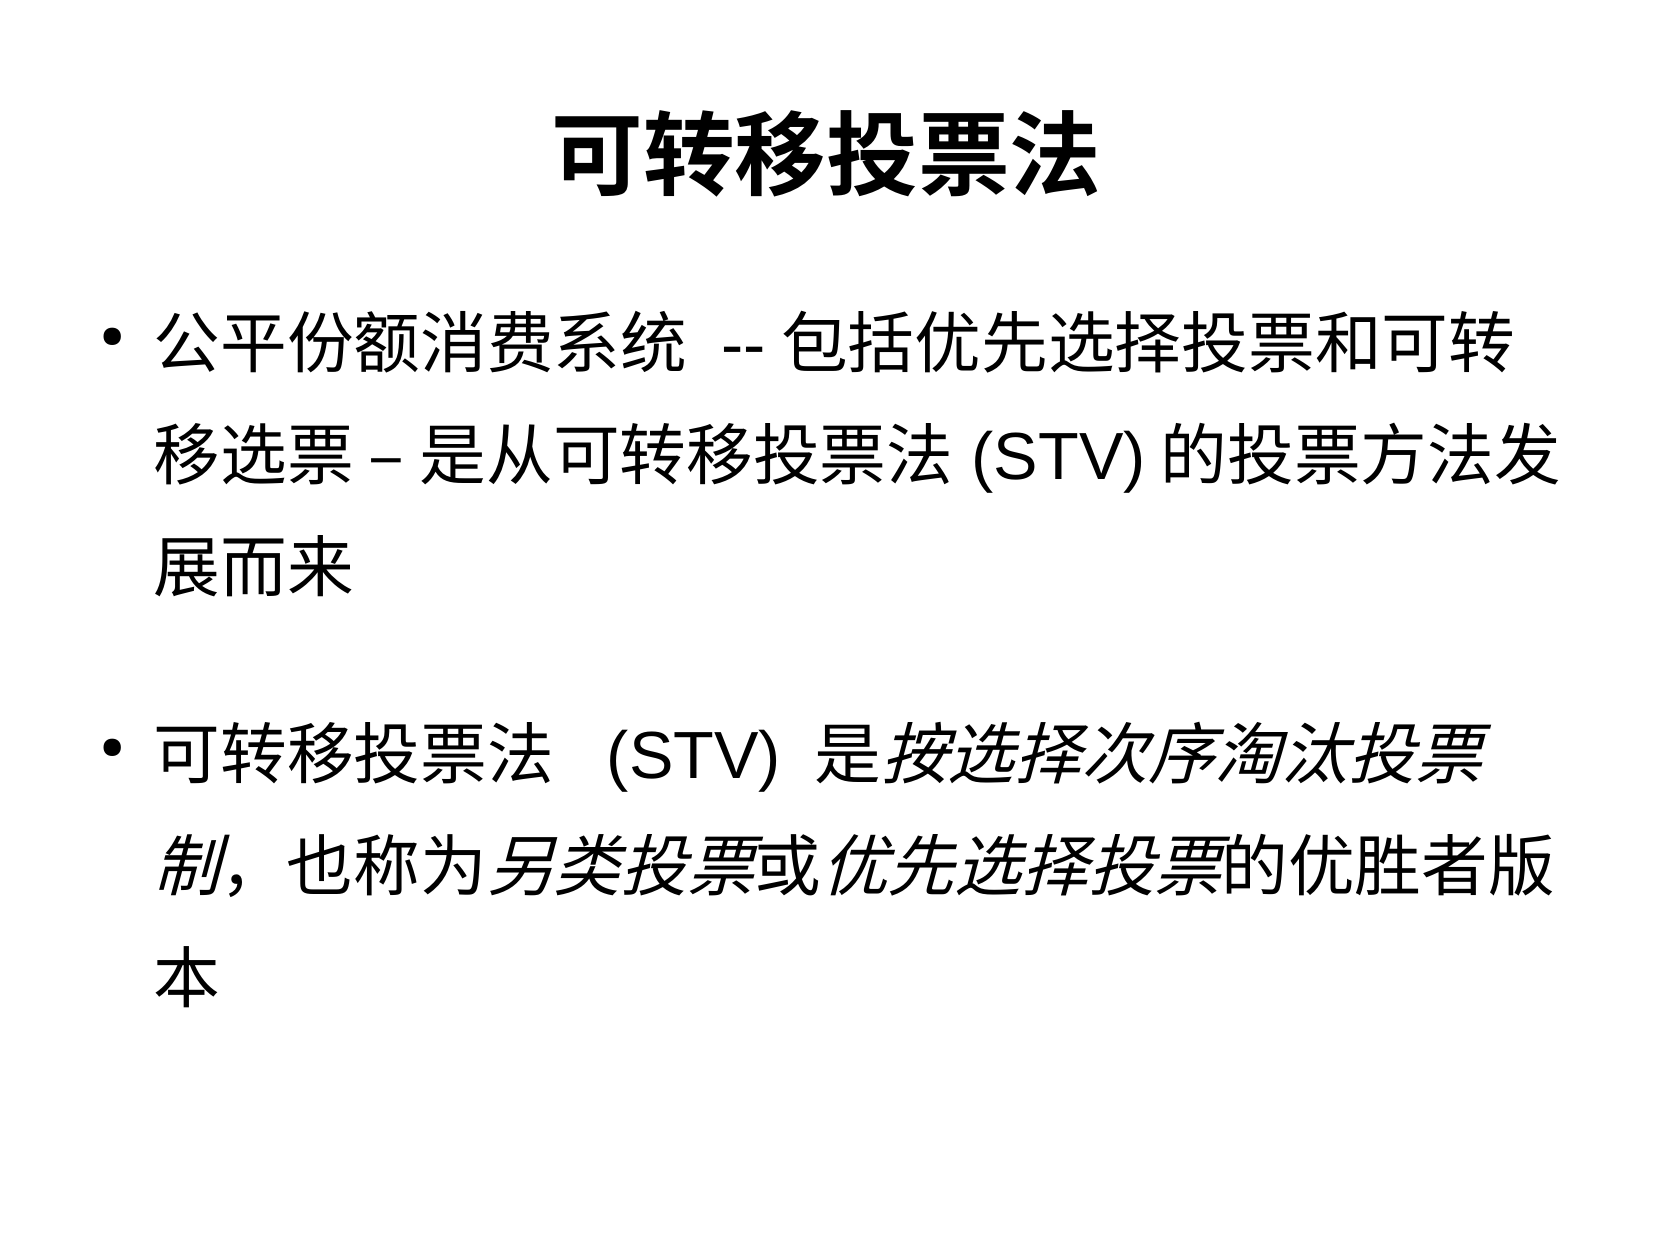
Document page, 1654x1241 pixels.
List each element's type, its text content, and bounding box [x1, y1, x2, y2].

list 公平份额消费系统 --包括优先选择投票和可转移选票 – 是从可转移投票法(STV)的投票方法发展而来 可转移投票法 (STV) 是按选择次序淘汰投票制，也称为另类投票或优先选择投票的优胜者版本 [82, 290, 1571, 1109]
title 可转移投票法 [82, 49, 1571, 257]
